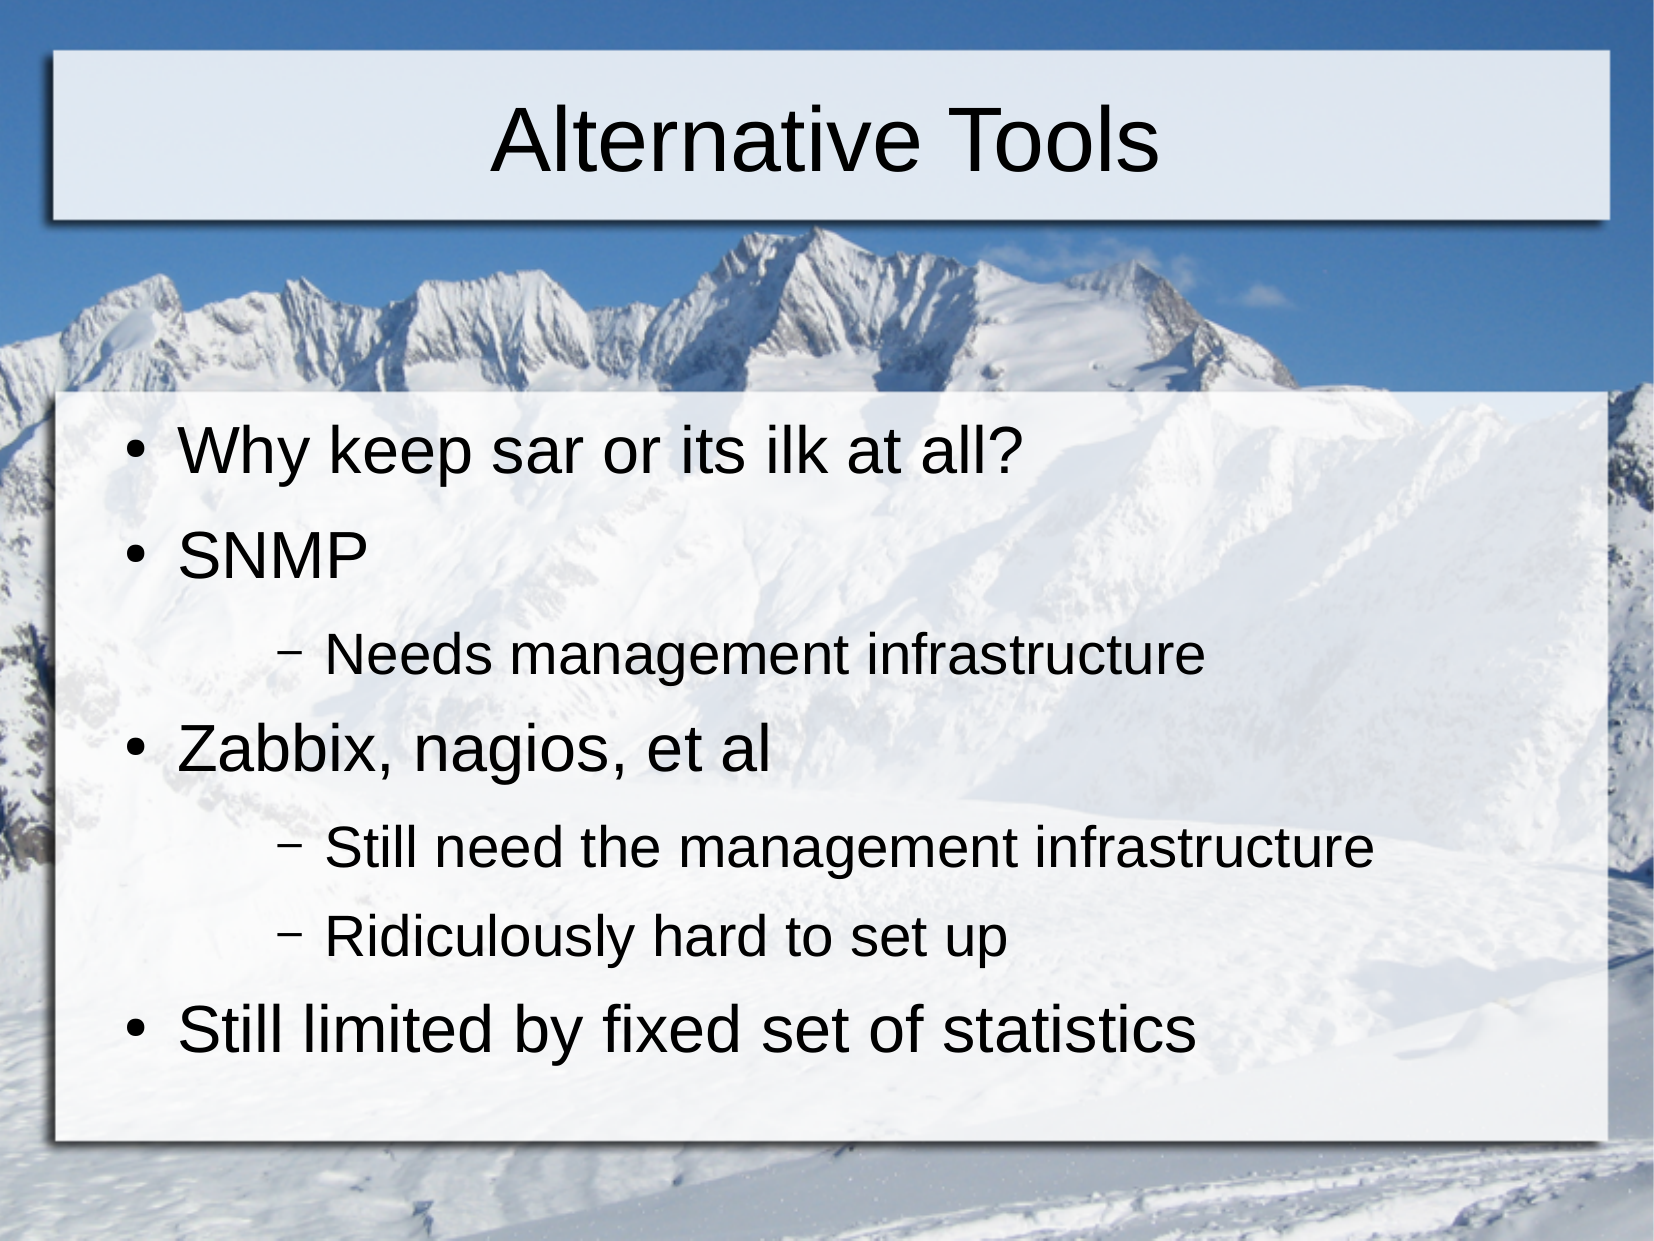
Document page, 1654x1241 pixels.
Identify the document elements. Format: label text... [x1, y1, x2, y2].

list Why keep sar or its ilk at all? SNMP Needs management infrastructure Zabbix, nagios, et al Still need the management infrastructure Ridiculously hard to set up Still limited by fixed set of statistics [88, 413, 1571, 1094]
title Alternative Tools [59, 68, 1595, 212]
picture [0, 0, 1654, 1241]
